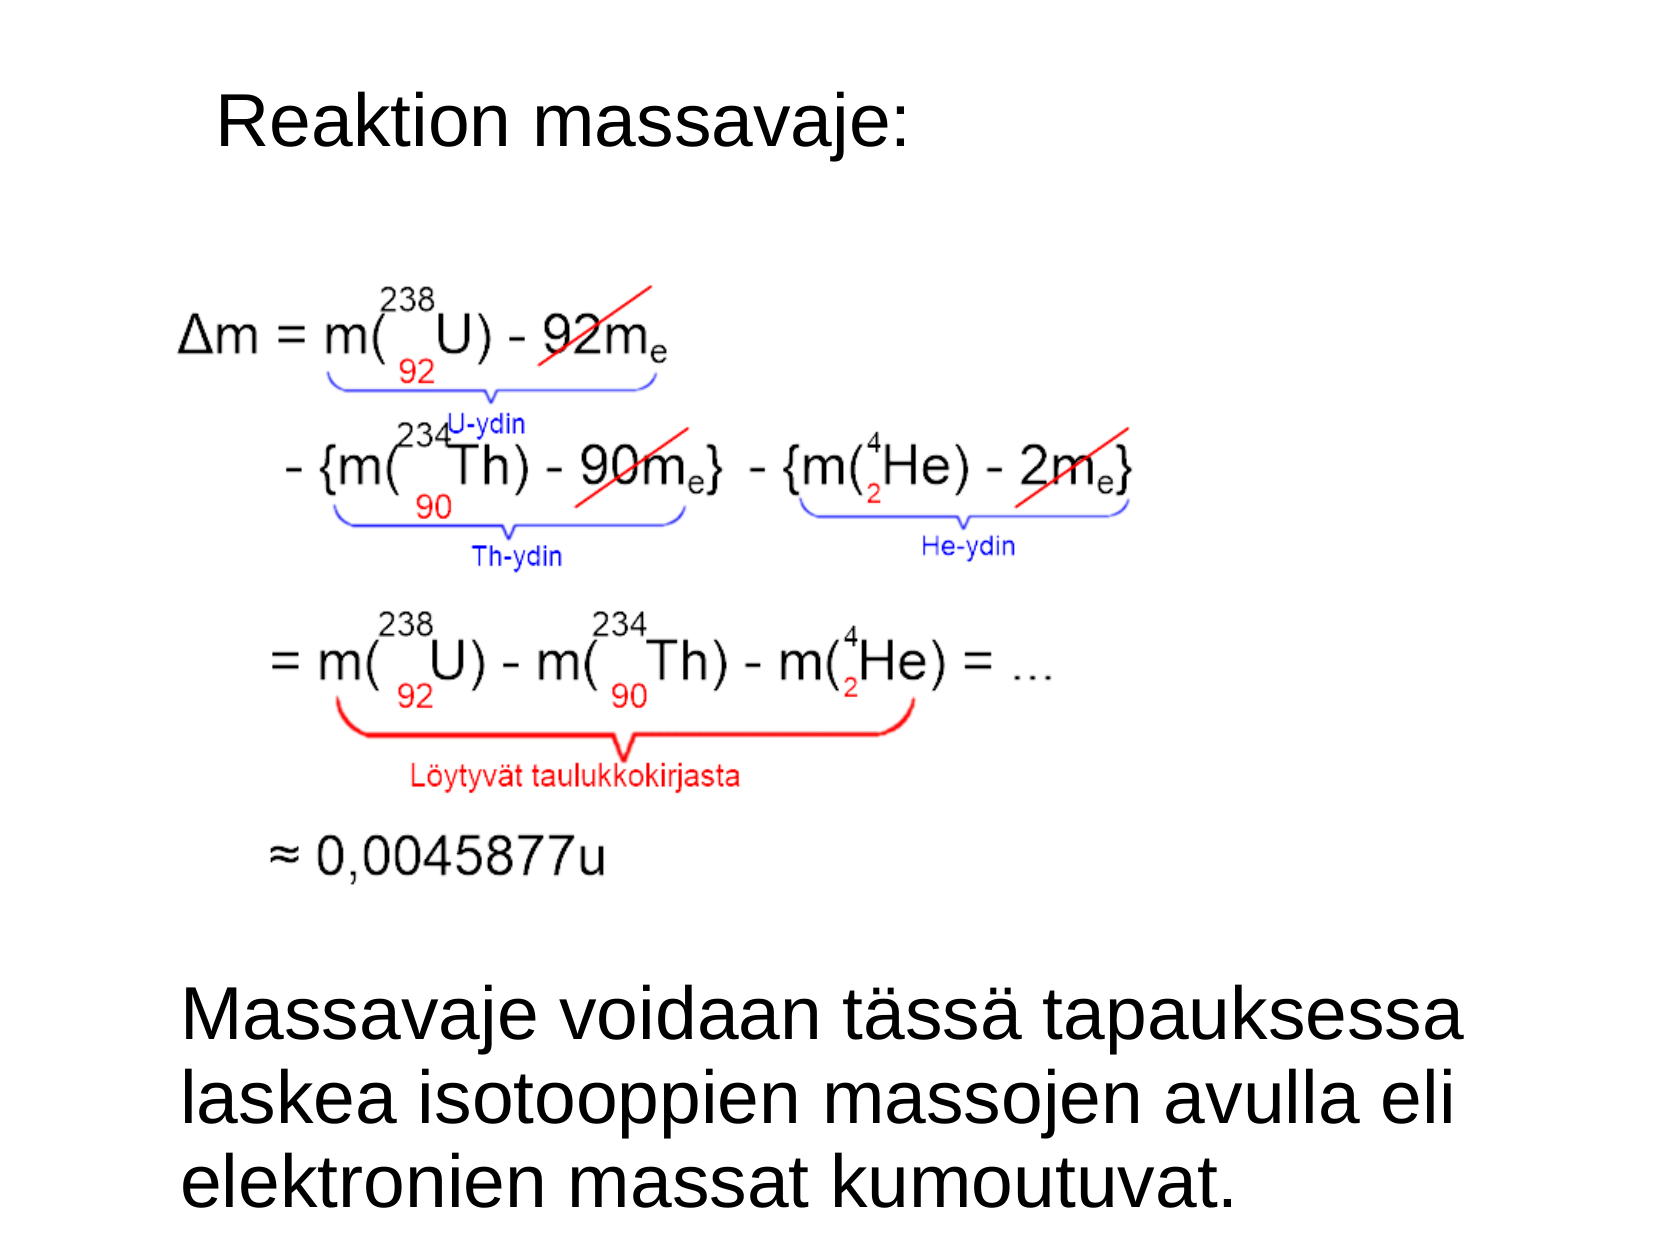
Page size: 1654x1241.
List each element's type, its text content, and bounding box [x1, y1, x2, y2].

text_box Reaktion massavaje: [200, 70, 1170, 178]
text_box Massavaje voidaan tässä tapauksessa laskea isotooppien massojen avulla eli elektronien massat kumoutuvat. [165, 964, 1595, 1231]
picture [131, 230, 1241, 910]
